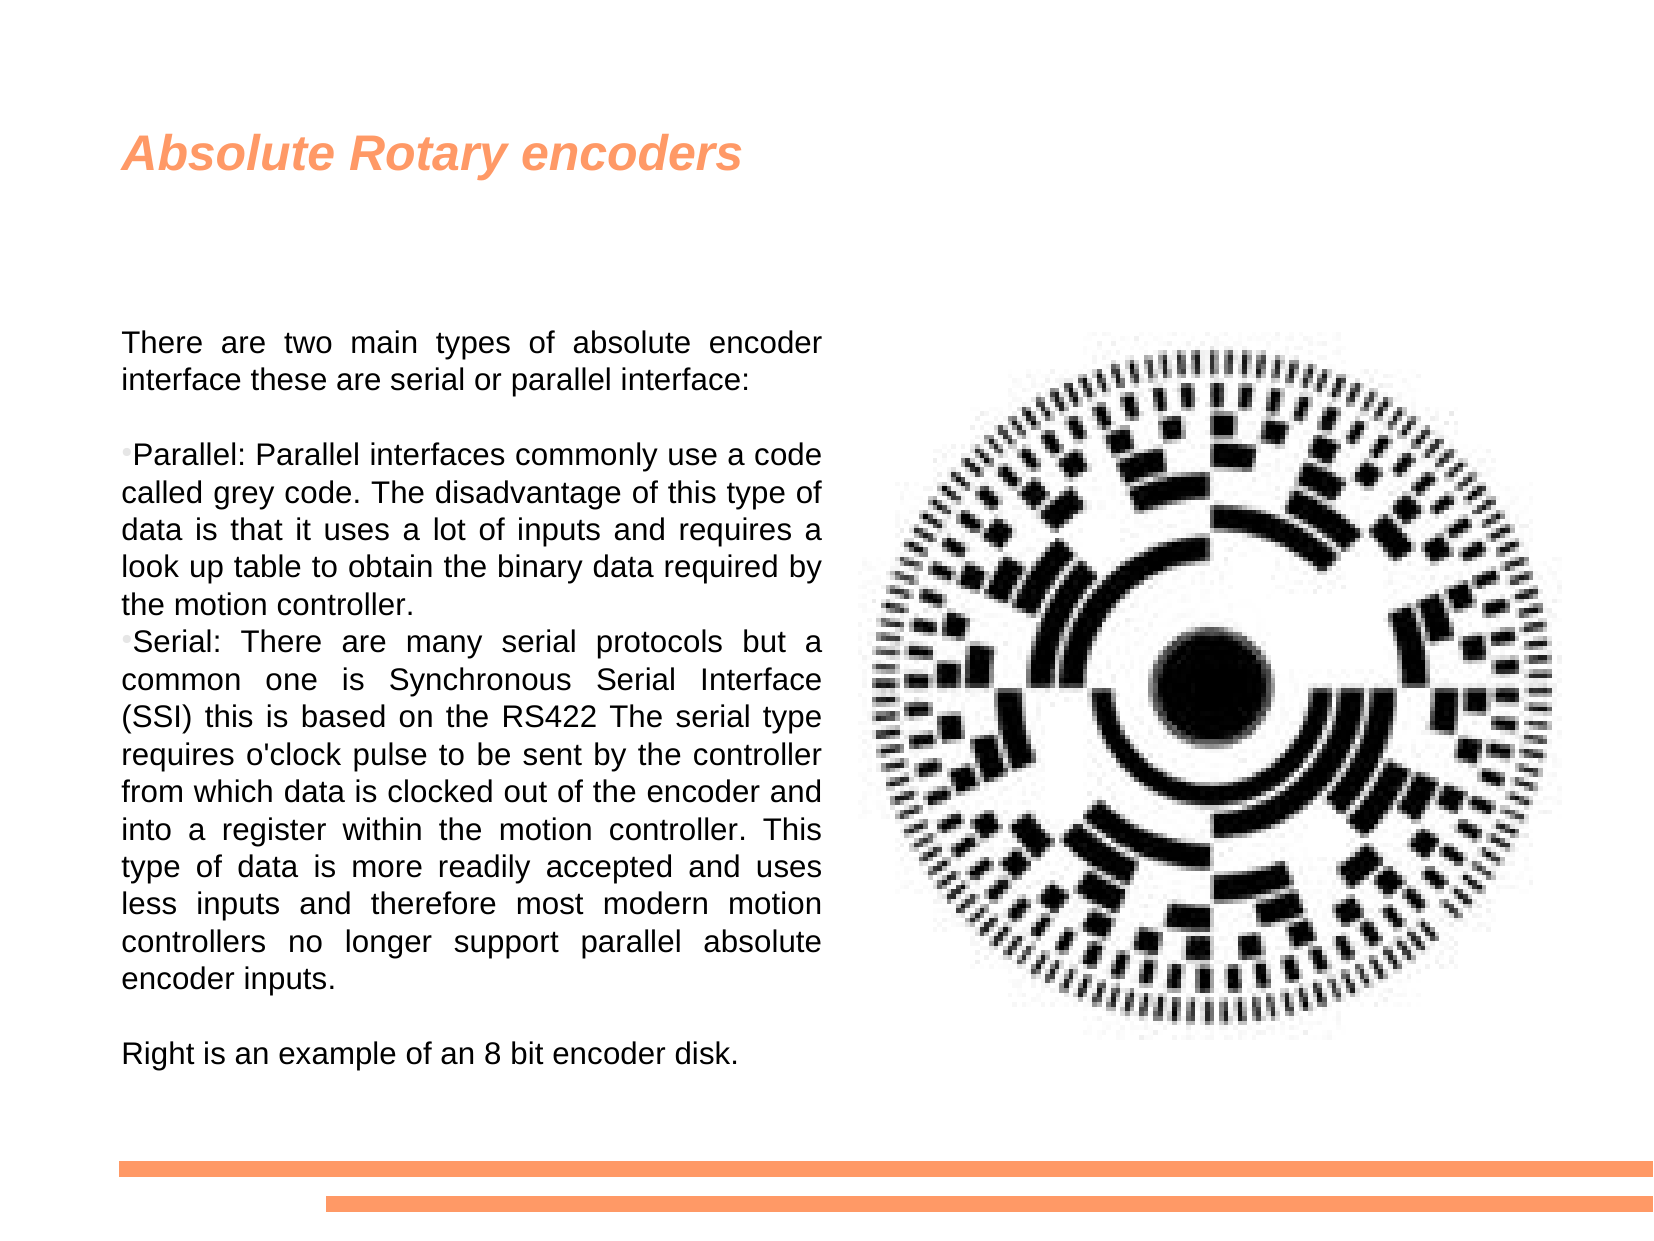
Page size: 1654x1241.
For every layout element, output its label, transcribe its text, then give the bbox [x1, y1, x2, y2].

picture [858, 332, 1562, 1040]
list There are two main types of absolute encoder interface these are serial or parallel interface: Parallel: Parallel interfaces commonly use a code called grey code. The disadvantage of this type of data is that it uses a lot of inputs and requires a look up table to obtain the binary data required by the motion controller. Serial: There are many serial protocols but a common one is Synchronous Serial Interface (SSI) this is based on the RS422 The serial type requires o'clock pulse to be sent by the controller from which data is clocked out of the encoder and into a register within the motion controller. This type of data is more readily accepted and uses less inputs and therefore most modern motion controllers no longer support parallel absolute encoder inputs. Right is an example of an 8 bit encoder disk. [121, 322, 824, 1132]
title Absolute Rotary encoders [121, 46, 1534, 254]
